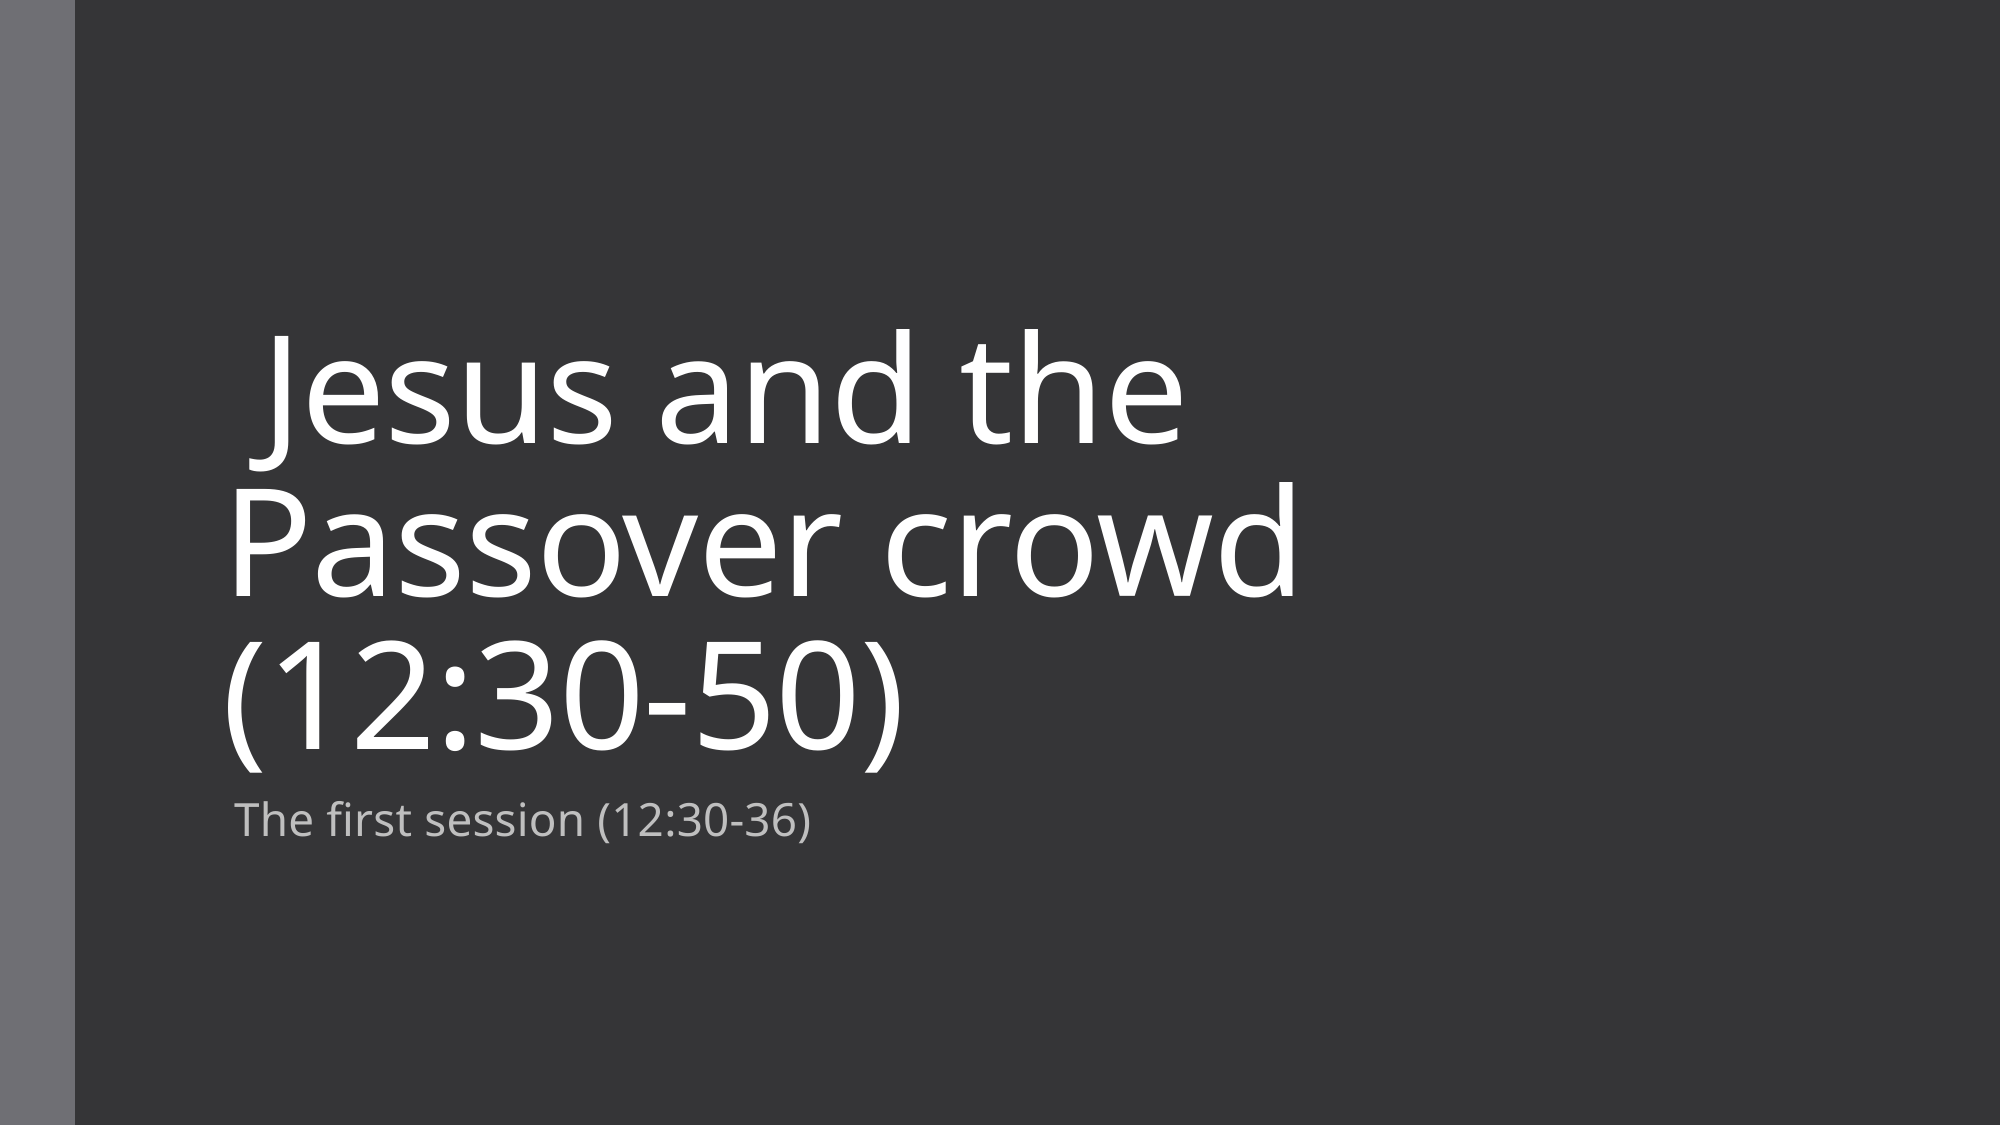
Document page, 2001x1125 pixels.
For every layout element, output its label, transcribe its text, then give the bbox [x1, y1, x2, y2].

title Jesus and the Passover crowd (12:30-50) [206, 124, 1752, 787]
subtitle The first session (12:30-36) [206, 787, 1752, 1066]
